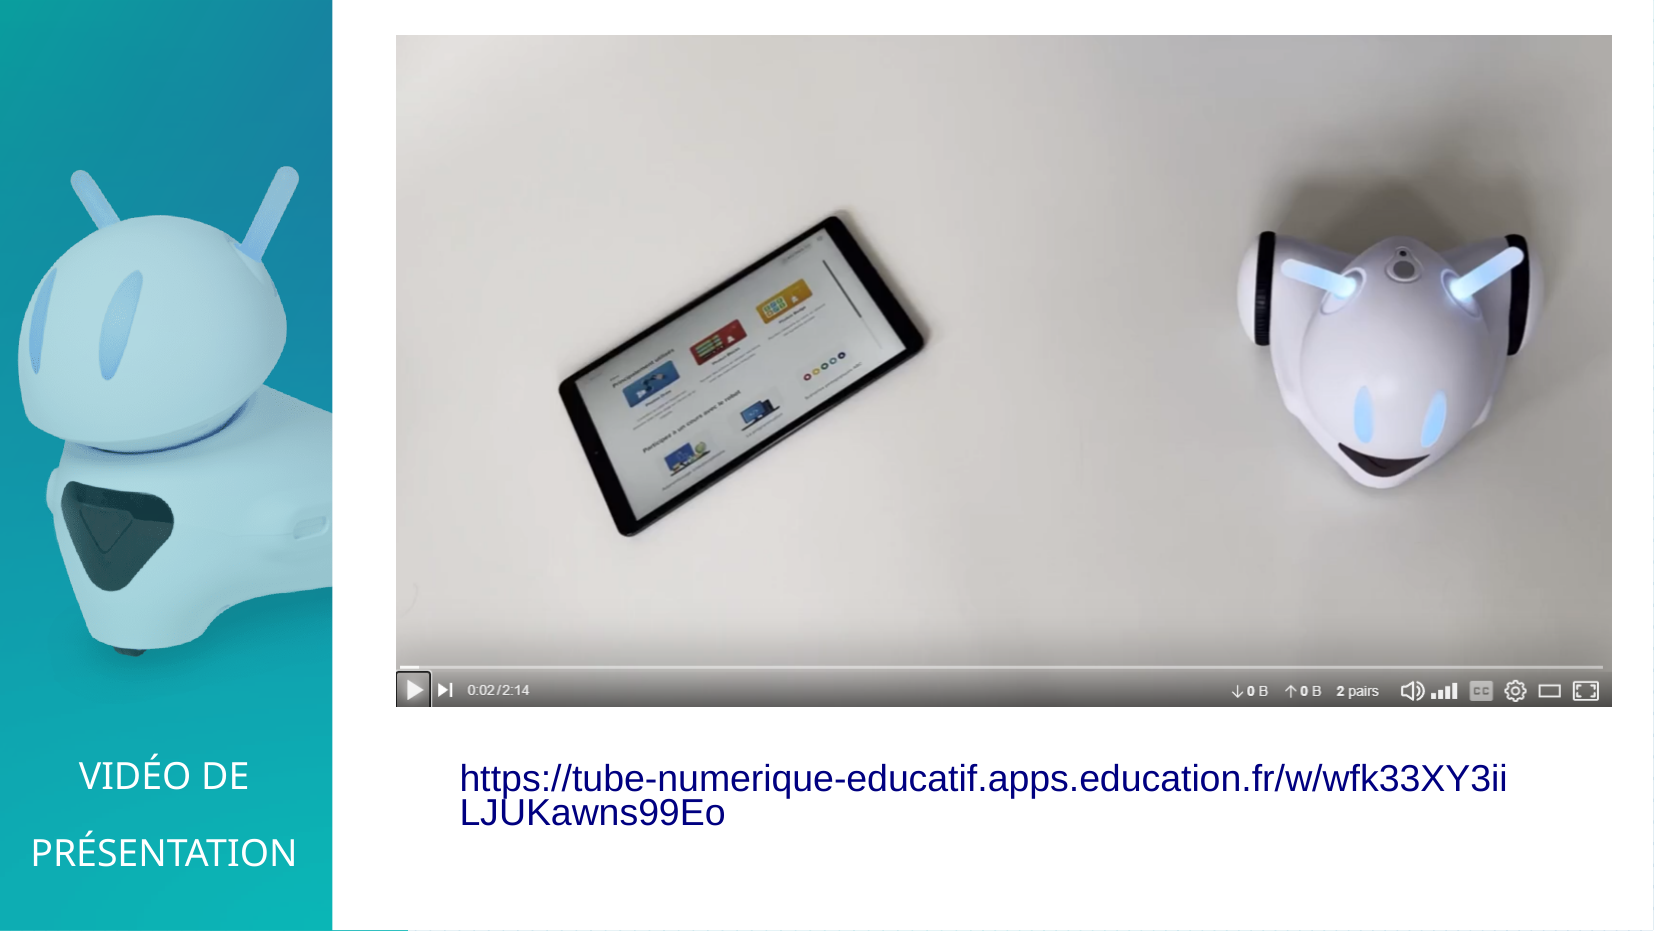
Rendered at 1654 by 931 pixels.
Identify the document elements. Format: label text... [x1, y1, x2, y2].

picture [396, 35, 1612, 707]
text_box VIDÉO DE PRÉSENTATION [0, 806, 329, 885]
text_box [0, 0, 1654, 931]
text_box https://tube-numerique-educatif.apps.education.fr/w/wfk33XY3iiLJUKawns99Eo [444, 749, 1525, 914]
picture [0, 26, 332, 806]
